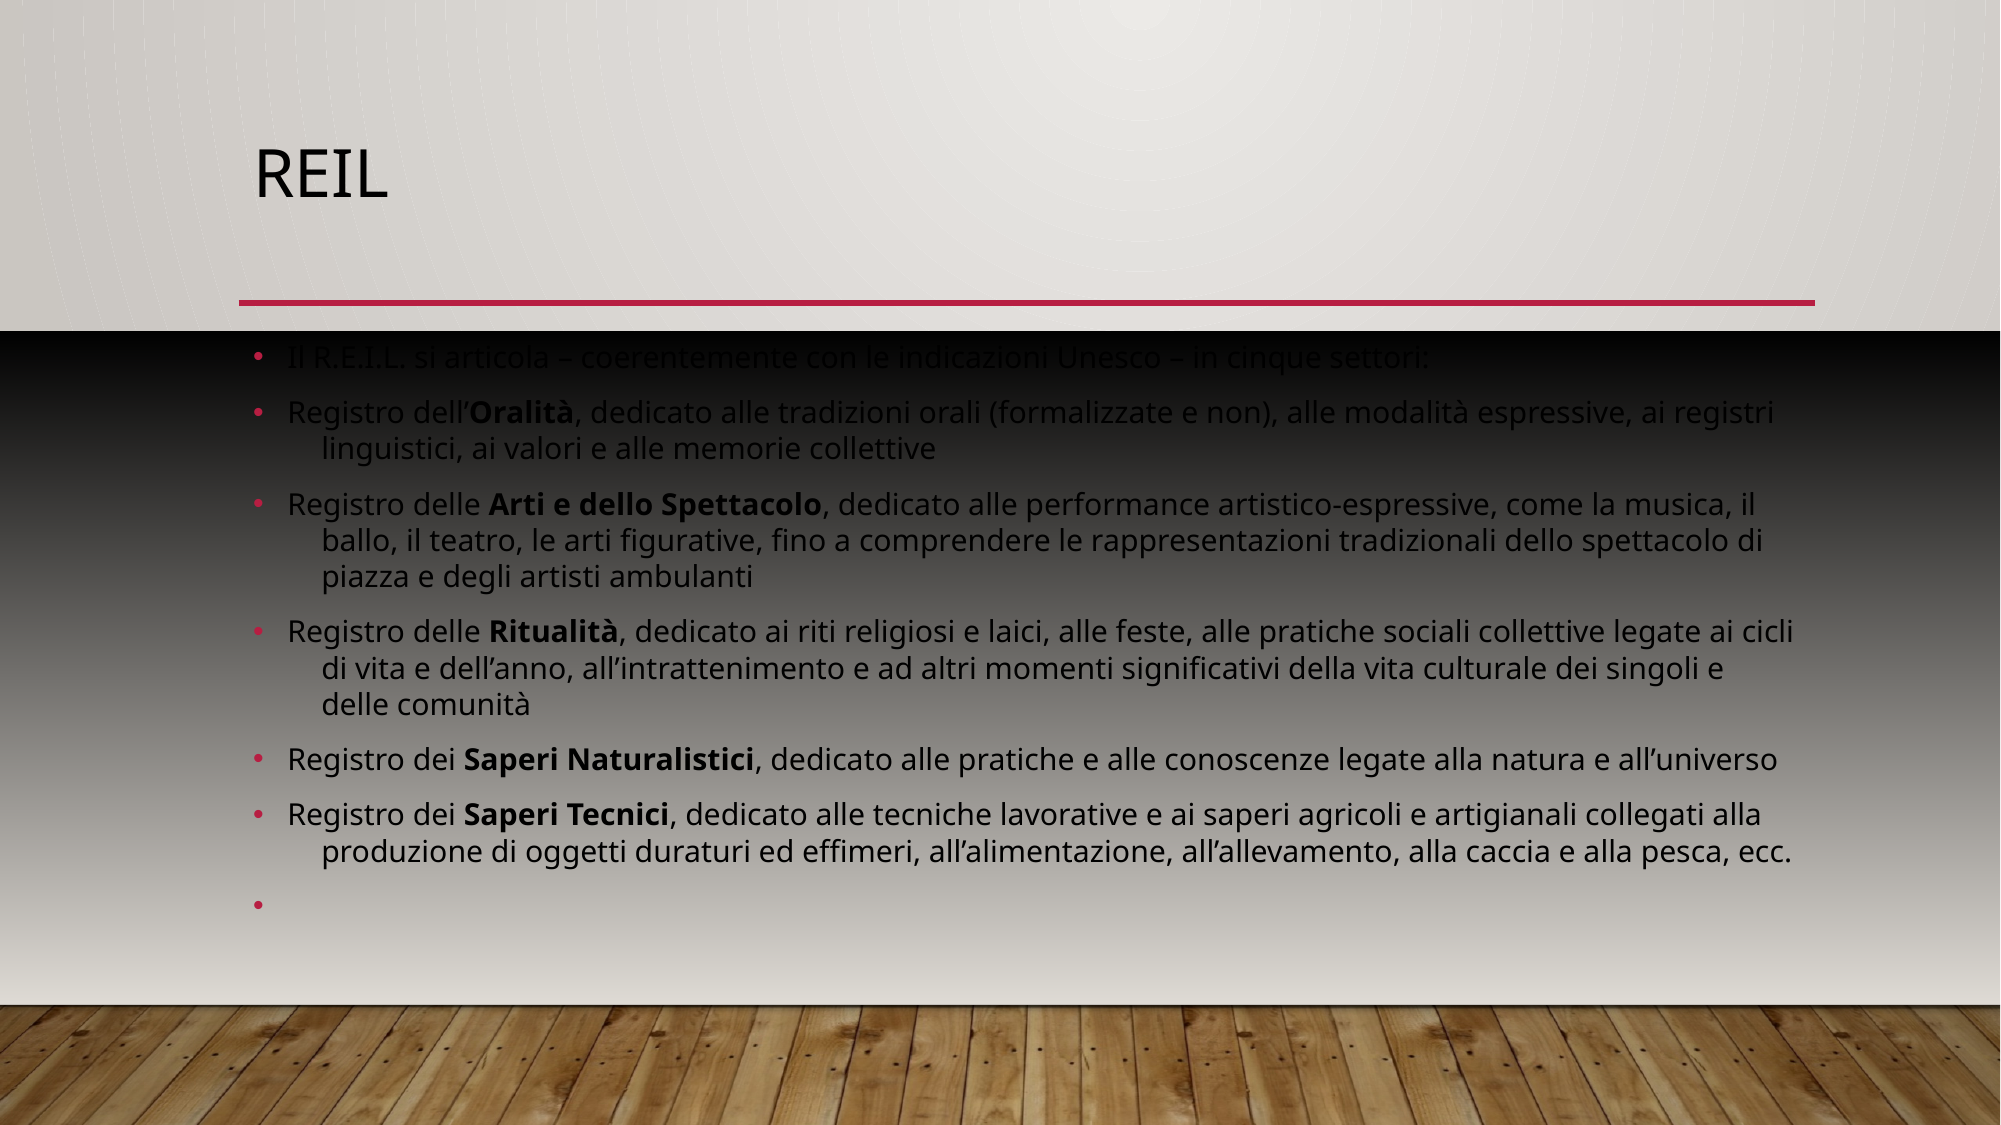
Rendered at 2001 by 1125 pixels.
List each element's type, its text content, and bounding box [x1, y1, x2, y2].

list Il R.E.I.L. si articola – coerentemente con le indicazioni Unesco – in cinque settori: Registro dell’Oralità, dedicato alle tradizioni orali (formalizzate e non), alle modalità espressive, ai registri linguistici, ai valori e alle memorie collettive Registro delle Arti e dello Spettacolo, dedicato alle performance artistico-espressive, come la musica, il ballo, il teatro, le arti figurative, fino a comprendere le rappresentazioni tradizionali dello spettacolo di piazza e degli artisti ambulanti Registro delle Ritualità, dedicato ai riti religiosi e laici, alle feste, alle pratiche sociali collettive legate ai cicli di vita e dell’anno, all’intrattenimento e ad altri momenti significativi della vita culturale dei singoli e delle comunità Registro dei Saperi Naturalistici, dedicato alle pratiche e alle conoscenze legate alla natura e all’universo Registro dei Saperi Tecnici, dedicato alle tecniche lavorative e ai saperi agricoli e artigianali collegati alla produzione di oggetti duraturi ed effimeri, all’alimentazione, all’allevamento, alla caccia e alla pesca, ecc. [238, 330, 1814, 897]
title reil [238, 131, 1814, 305]
